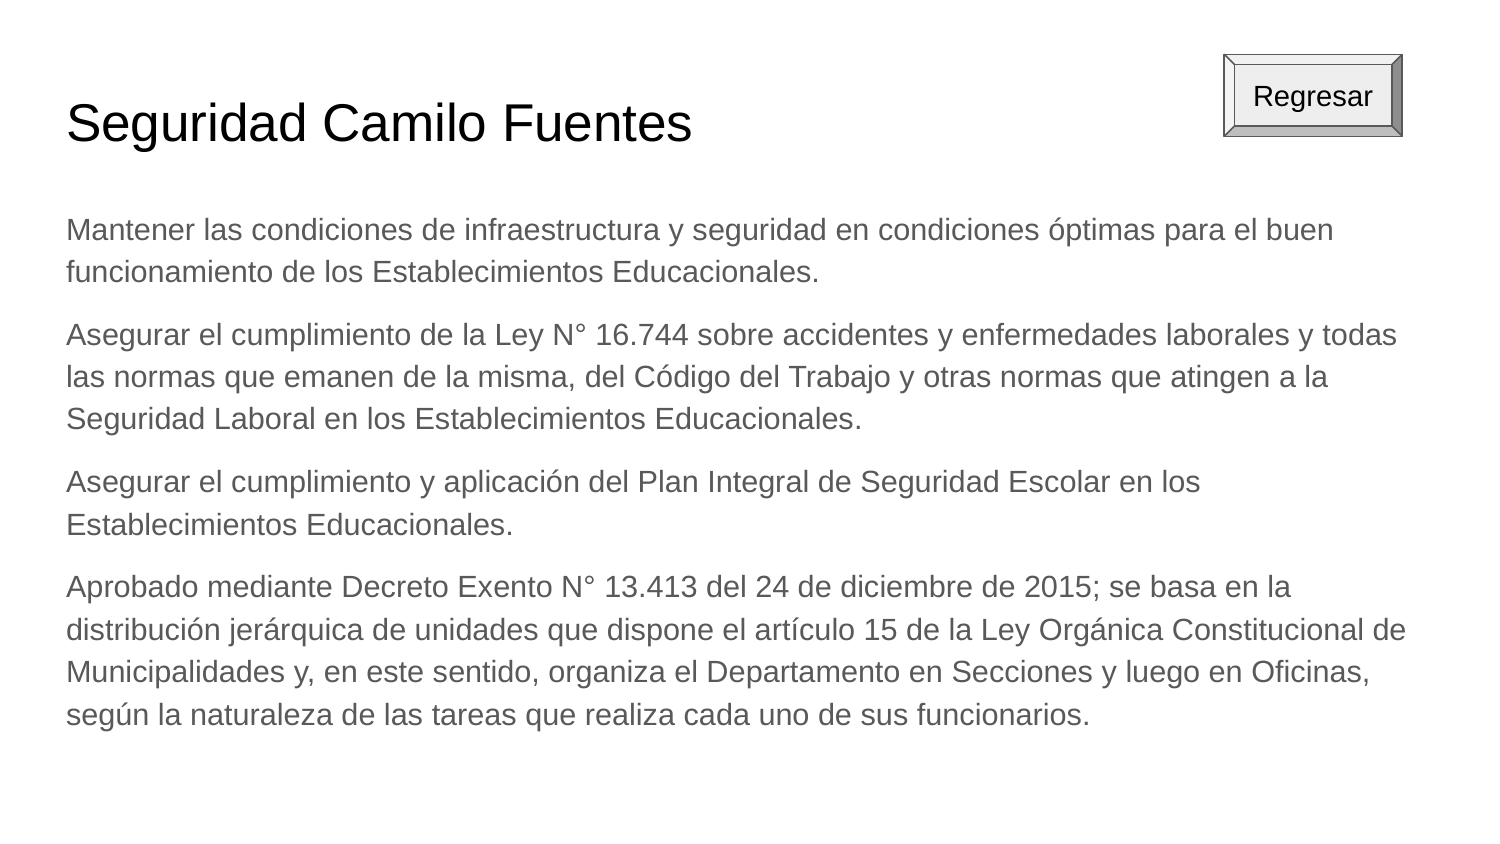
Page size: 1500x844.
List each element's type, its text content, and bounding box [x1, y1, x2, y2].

list Mantener las condiciones de infraestructura y seguridad en condiciones óptimas para el buen funcionamiento de los Establecimientos Educacionales. Asegurar el cumplimiento de la Ley N° 16.744 sobre accidentes y enfermedades laborales y todas las normas que emanen de la misma, del Código del Trabajo y otras normas que atingen a la Seguridad Laboral en los Establecimientos Educacionales. Asegurar el cumplimiento y aplicación del Plan Integral de Seguridad Escolar en los Establecimientos Educacionales. Aprobado mediante Decreto Exento N° 13.413 del 24 de diciembre de 2015; se basa en la distribución jerárquica de unidades que dispone el artículo 15 de la Ley Orgánica Constitucional de Municipalidades y, en este sentido, organiza el Departamento en Secciones y luego en Oficinas, según la naturaleza de las tareas que realiza cada uno de sus funcionarios. [51, 189, 1449, 750]
text_box Regresar [1235, 65, 1391, 126]
title Seguridad Camilo Fuentes [51, 72, 1449, 167]
